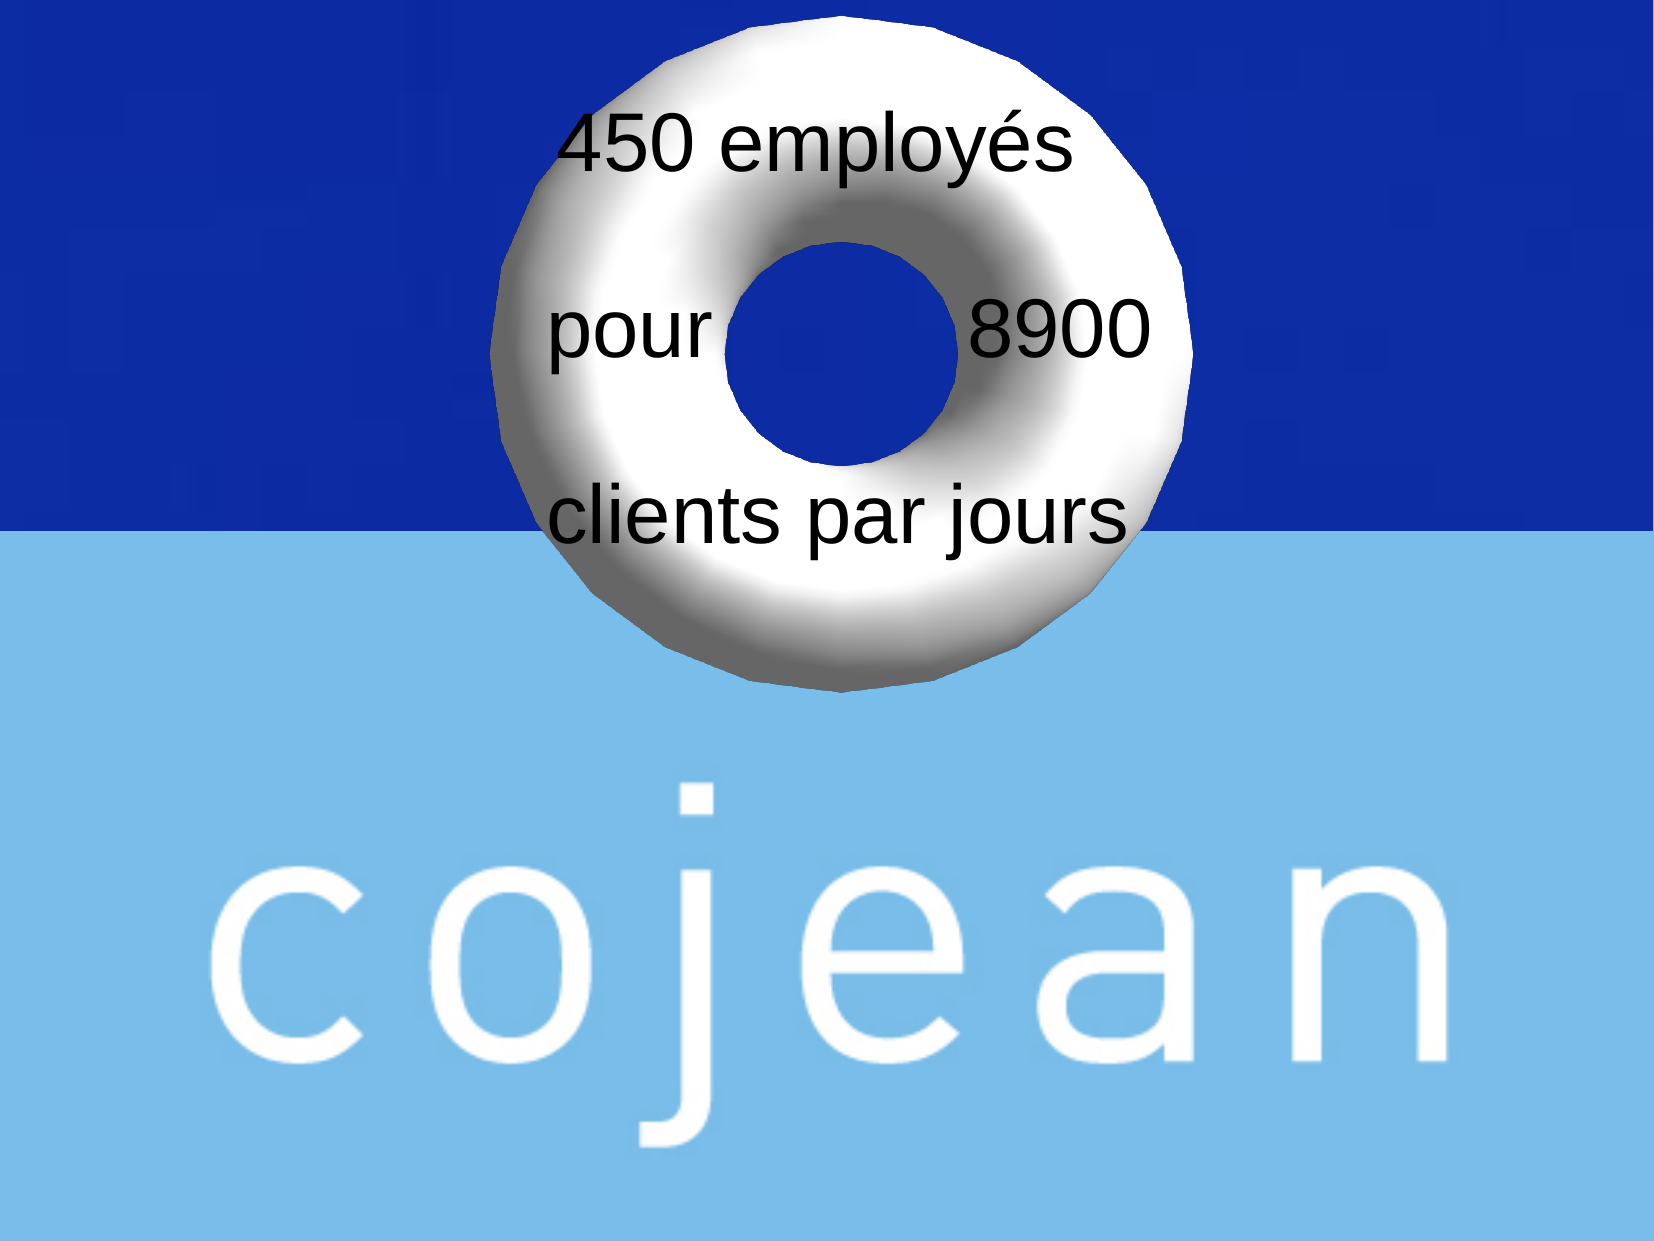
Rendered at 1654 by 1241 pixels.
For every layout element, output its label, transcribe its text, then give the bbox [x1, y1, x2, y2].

text_box 450 employés pour 8900 clients par jours [531, 88, 1182, 680]
picture [0, 0, 1654, 1241]
